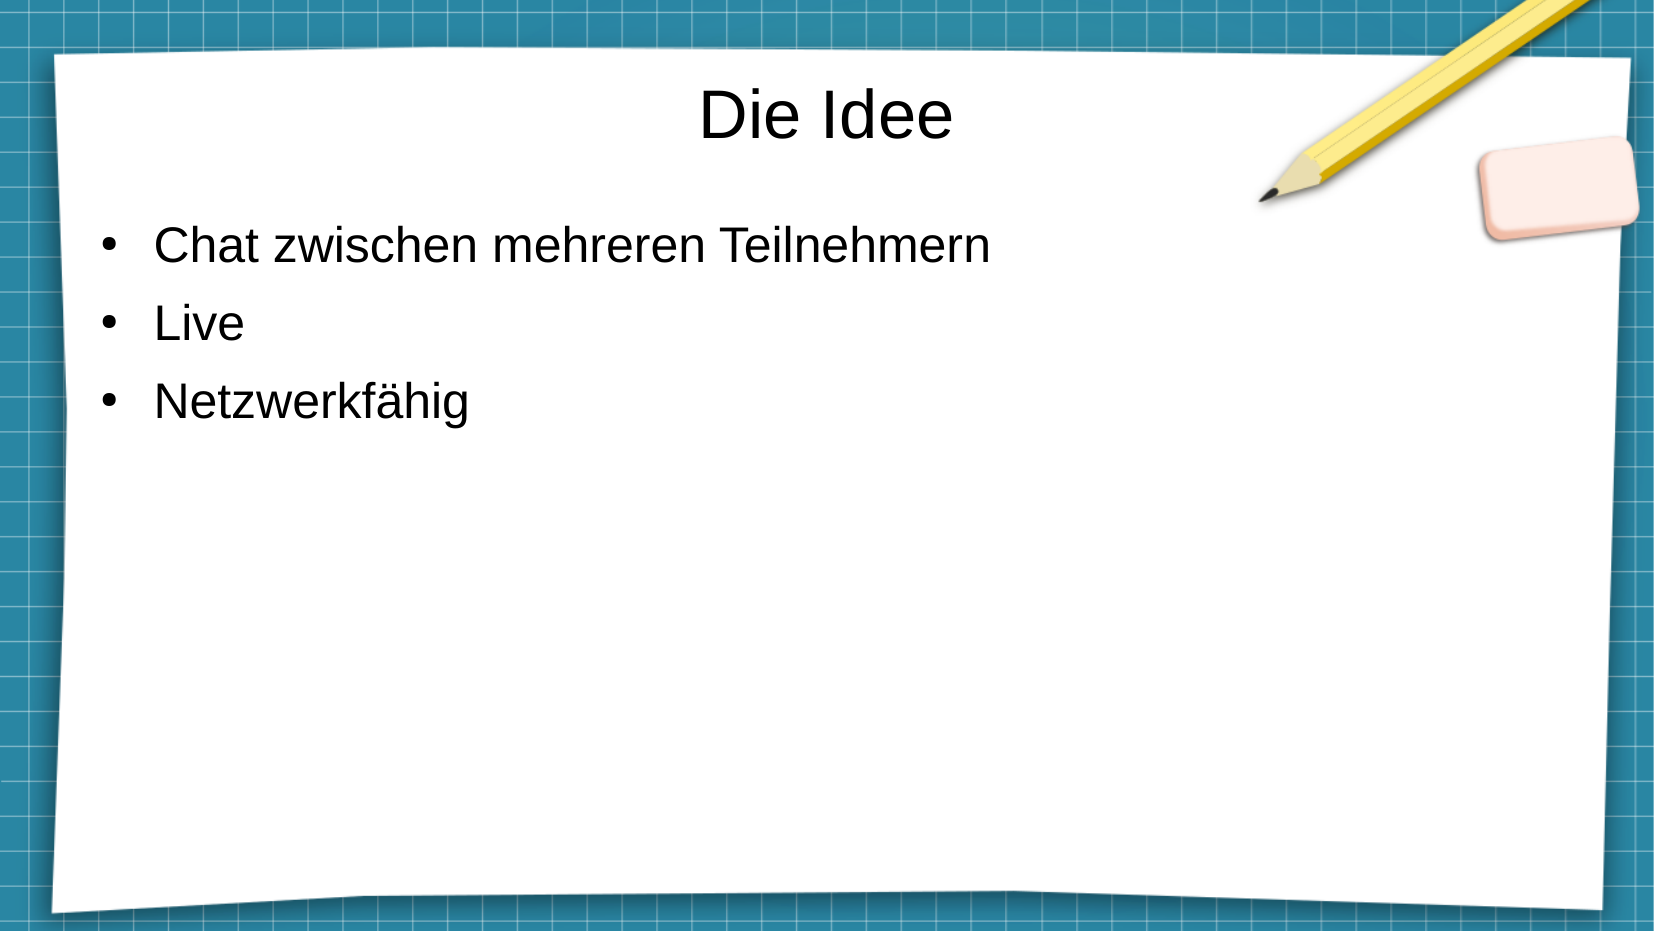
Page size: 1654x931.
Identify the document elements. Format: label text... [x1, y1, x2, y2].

list Chat zwischen mehreren Teilnehmern Live Netzwerkfähig [82, 217, 1571, 758]
picture [0, 0, 1654, 931]
title Die Idee [82, 37, 1571, 193]
